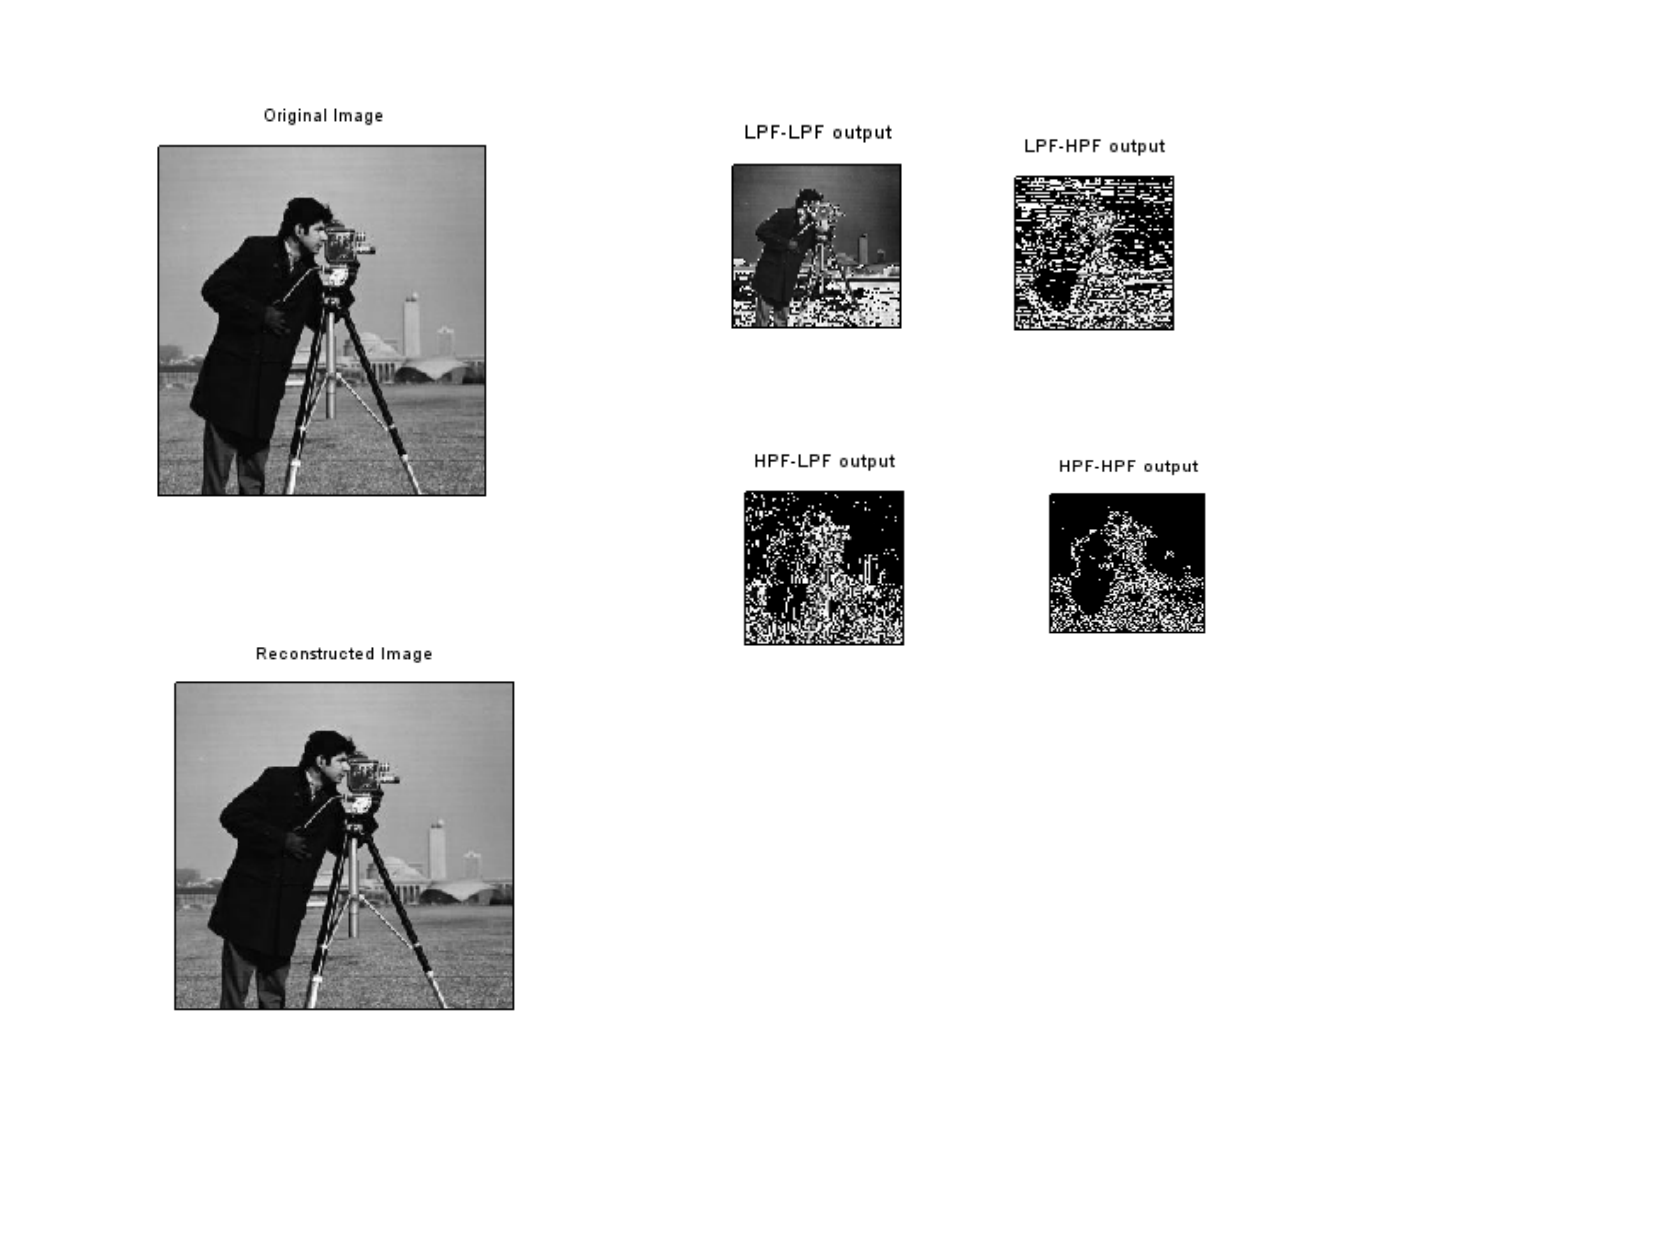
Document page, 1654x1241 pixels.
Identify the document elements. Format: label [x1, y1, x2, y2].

picture [105, 89, 541, 556]
picture [690, 112, 946, 361]
picture [120, 629, 571, 1066]
picture [1011, 449, 1246, 661]
picture [705, 442, 946, 676]
picture [975, 127, 1216, 361]
